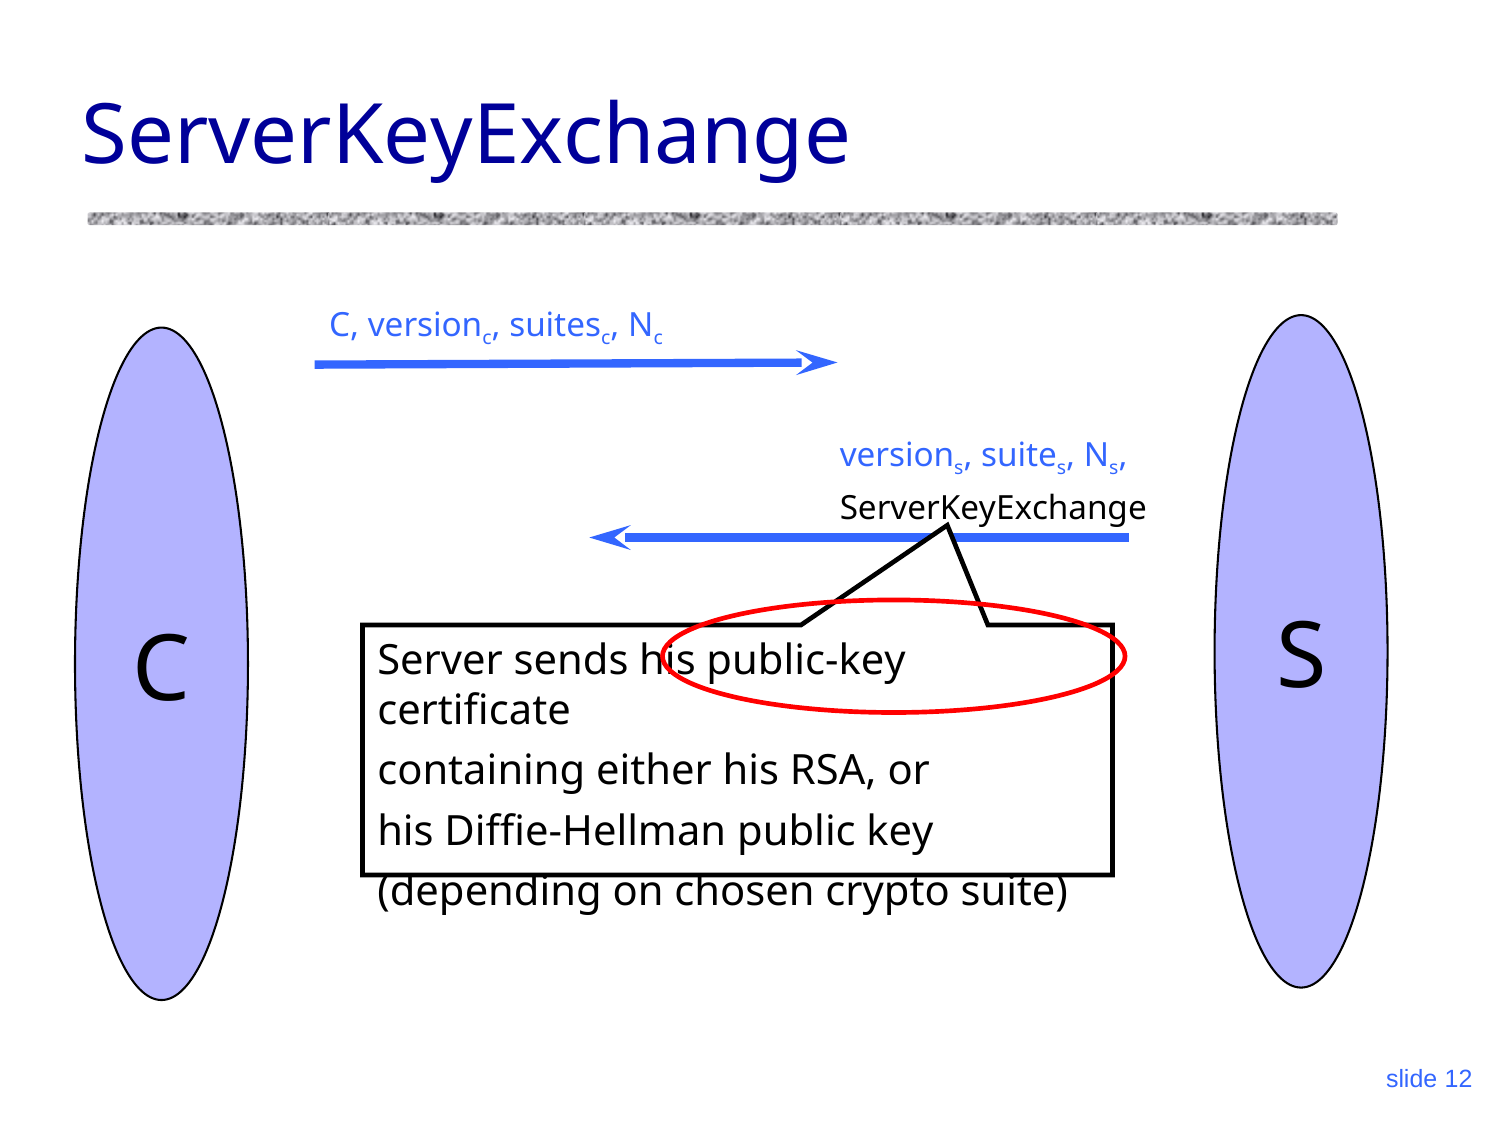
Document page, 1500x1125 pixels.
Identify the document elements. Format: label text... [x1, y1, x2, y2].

text_box Server sends his public-key certificate containing either his RSA, or his Diffie-Hellman public key (depending on chosen crypto suite) [665, 603, 1113, 710]
text_box C, versionc, suitesc, Nc [314, 295, 678, 357]
text_box Server sends his public-key certificate containing either his RSA, or his Diffie-Hellman public key (depending on chosen crypto suite) [839, 525, 979, 601]
text_box versions, suites, Ns, ServerKeyExchange [824, 424, 1163, 535]
text_box slide <number> [1174, 1025, 1488, 1101]
text_box Server sends his public-key certificate containing either his RSA, or his Diffie-Hellman public key (depending on chosen crypto suite) [362, 624, 1113, 876]
text_box C [75, 327, 248, 1001]
title ServerKeyExchange [66, 37, 1342, 188]
picture [87, 212, 1338, 226]
text_box S [1214, 315, 1388, 988]
